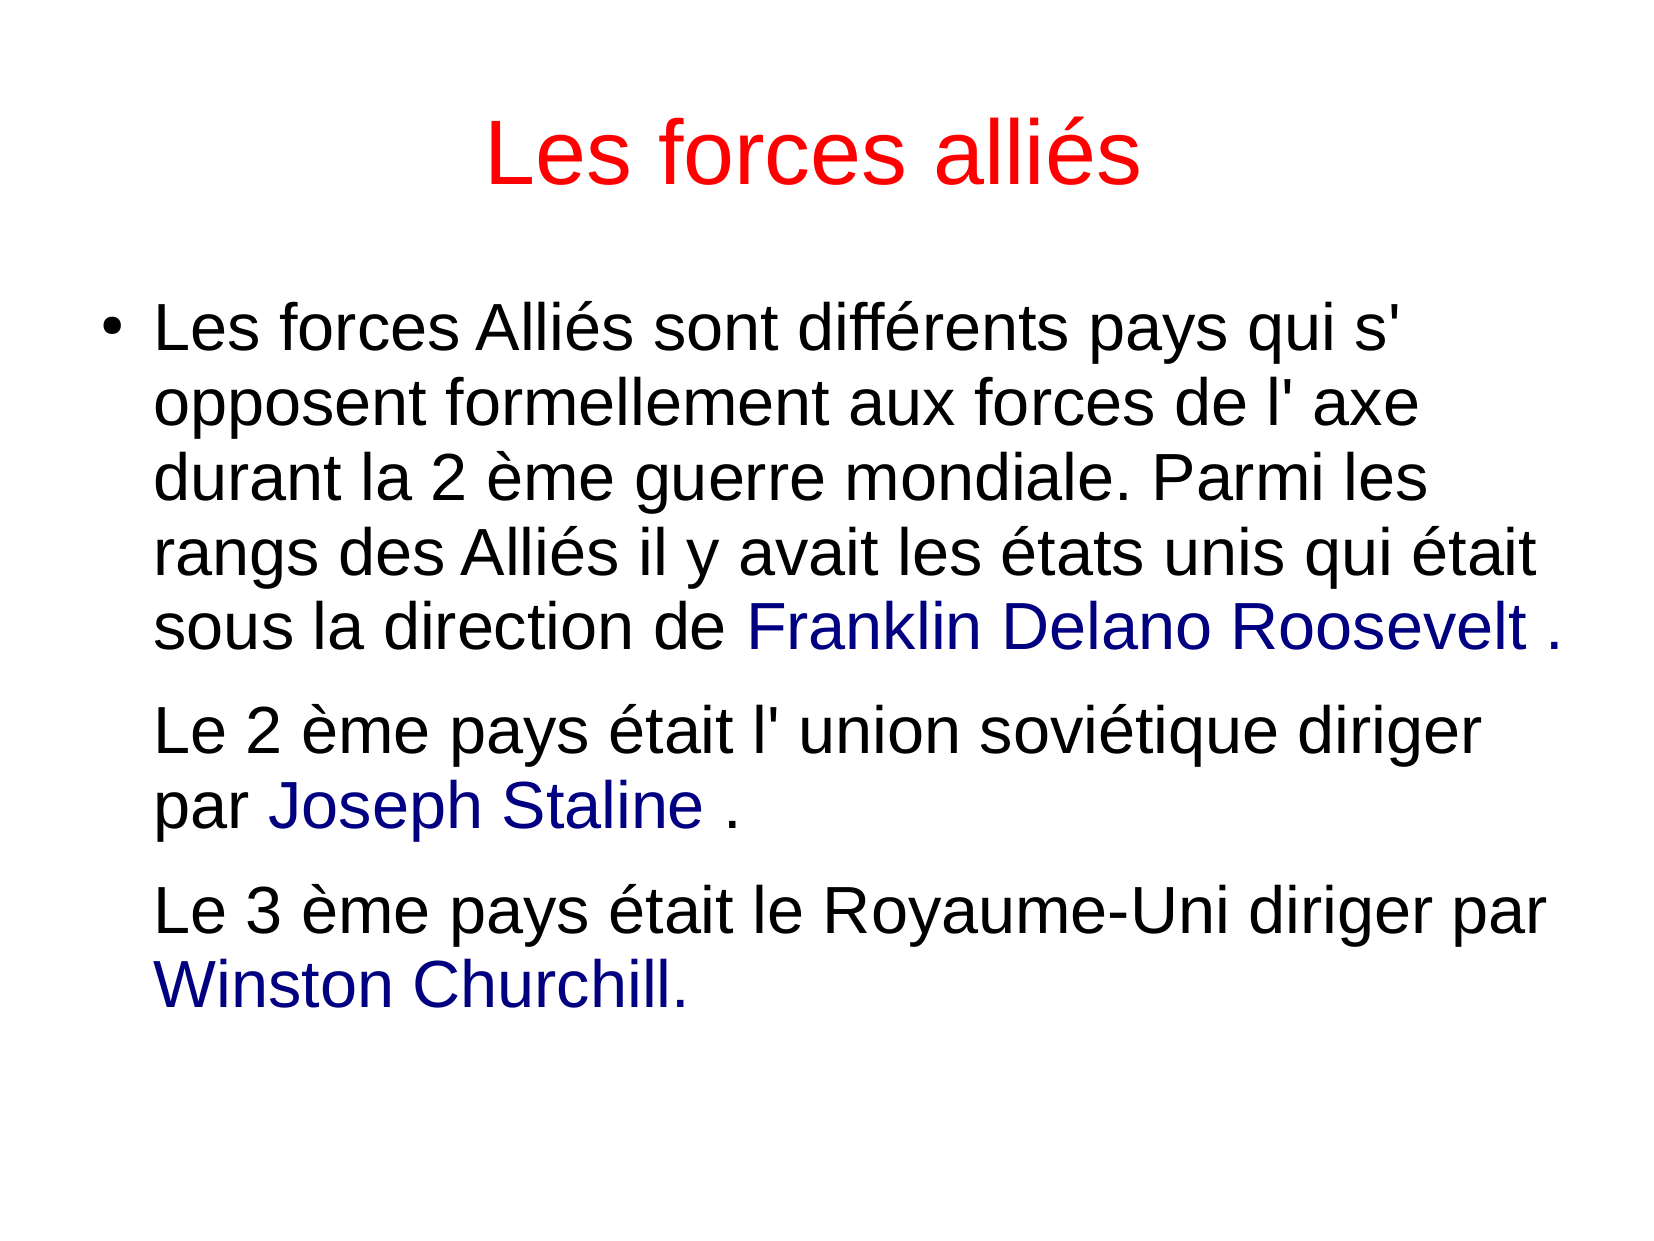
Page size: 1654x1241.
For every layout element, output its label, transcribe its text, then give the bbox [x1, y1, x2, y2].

title Les forces alliés [82, 49, 1571, 257]
list Les forces Alliés sont différents pays qui s' opposent formellement aux forces de l' axe durant la 2 ème guerre mondiale. Parmi les rangs des Alliés il y avait les états unis qui était sous la direction de Franklin Delano Roosevelt . Le 2 ème pays était l' union soviétique diriger par Joseph Staline . Le 3 ème pays était le Royaume-Uni diriger par Winston Churchill. [82, 290, 1571, 1023]
